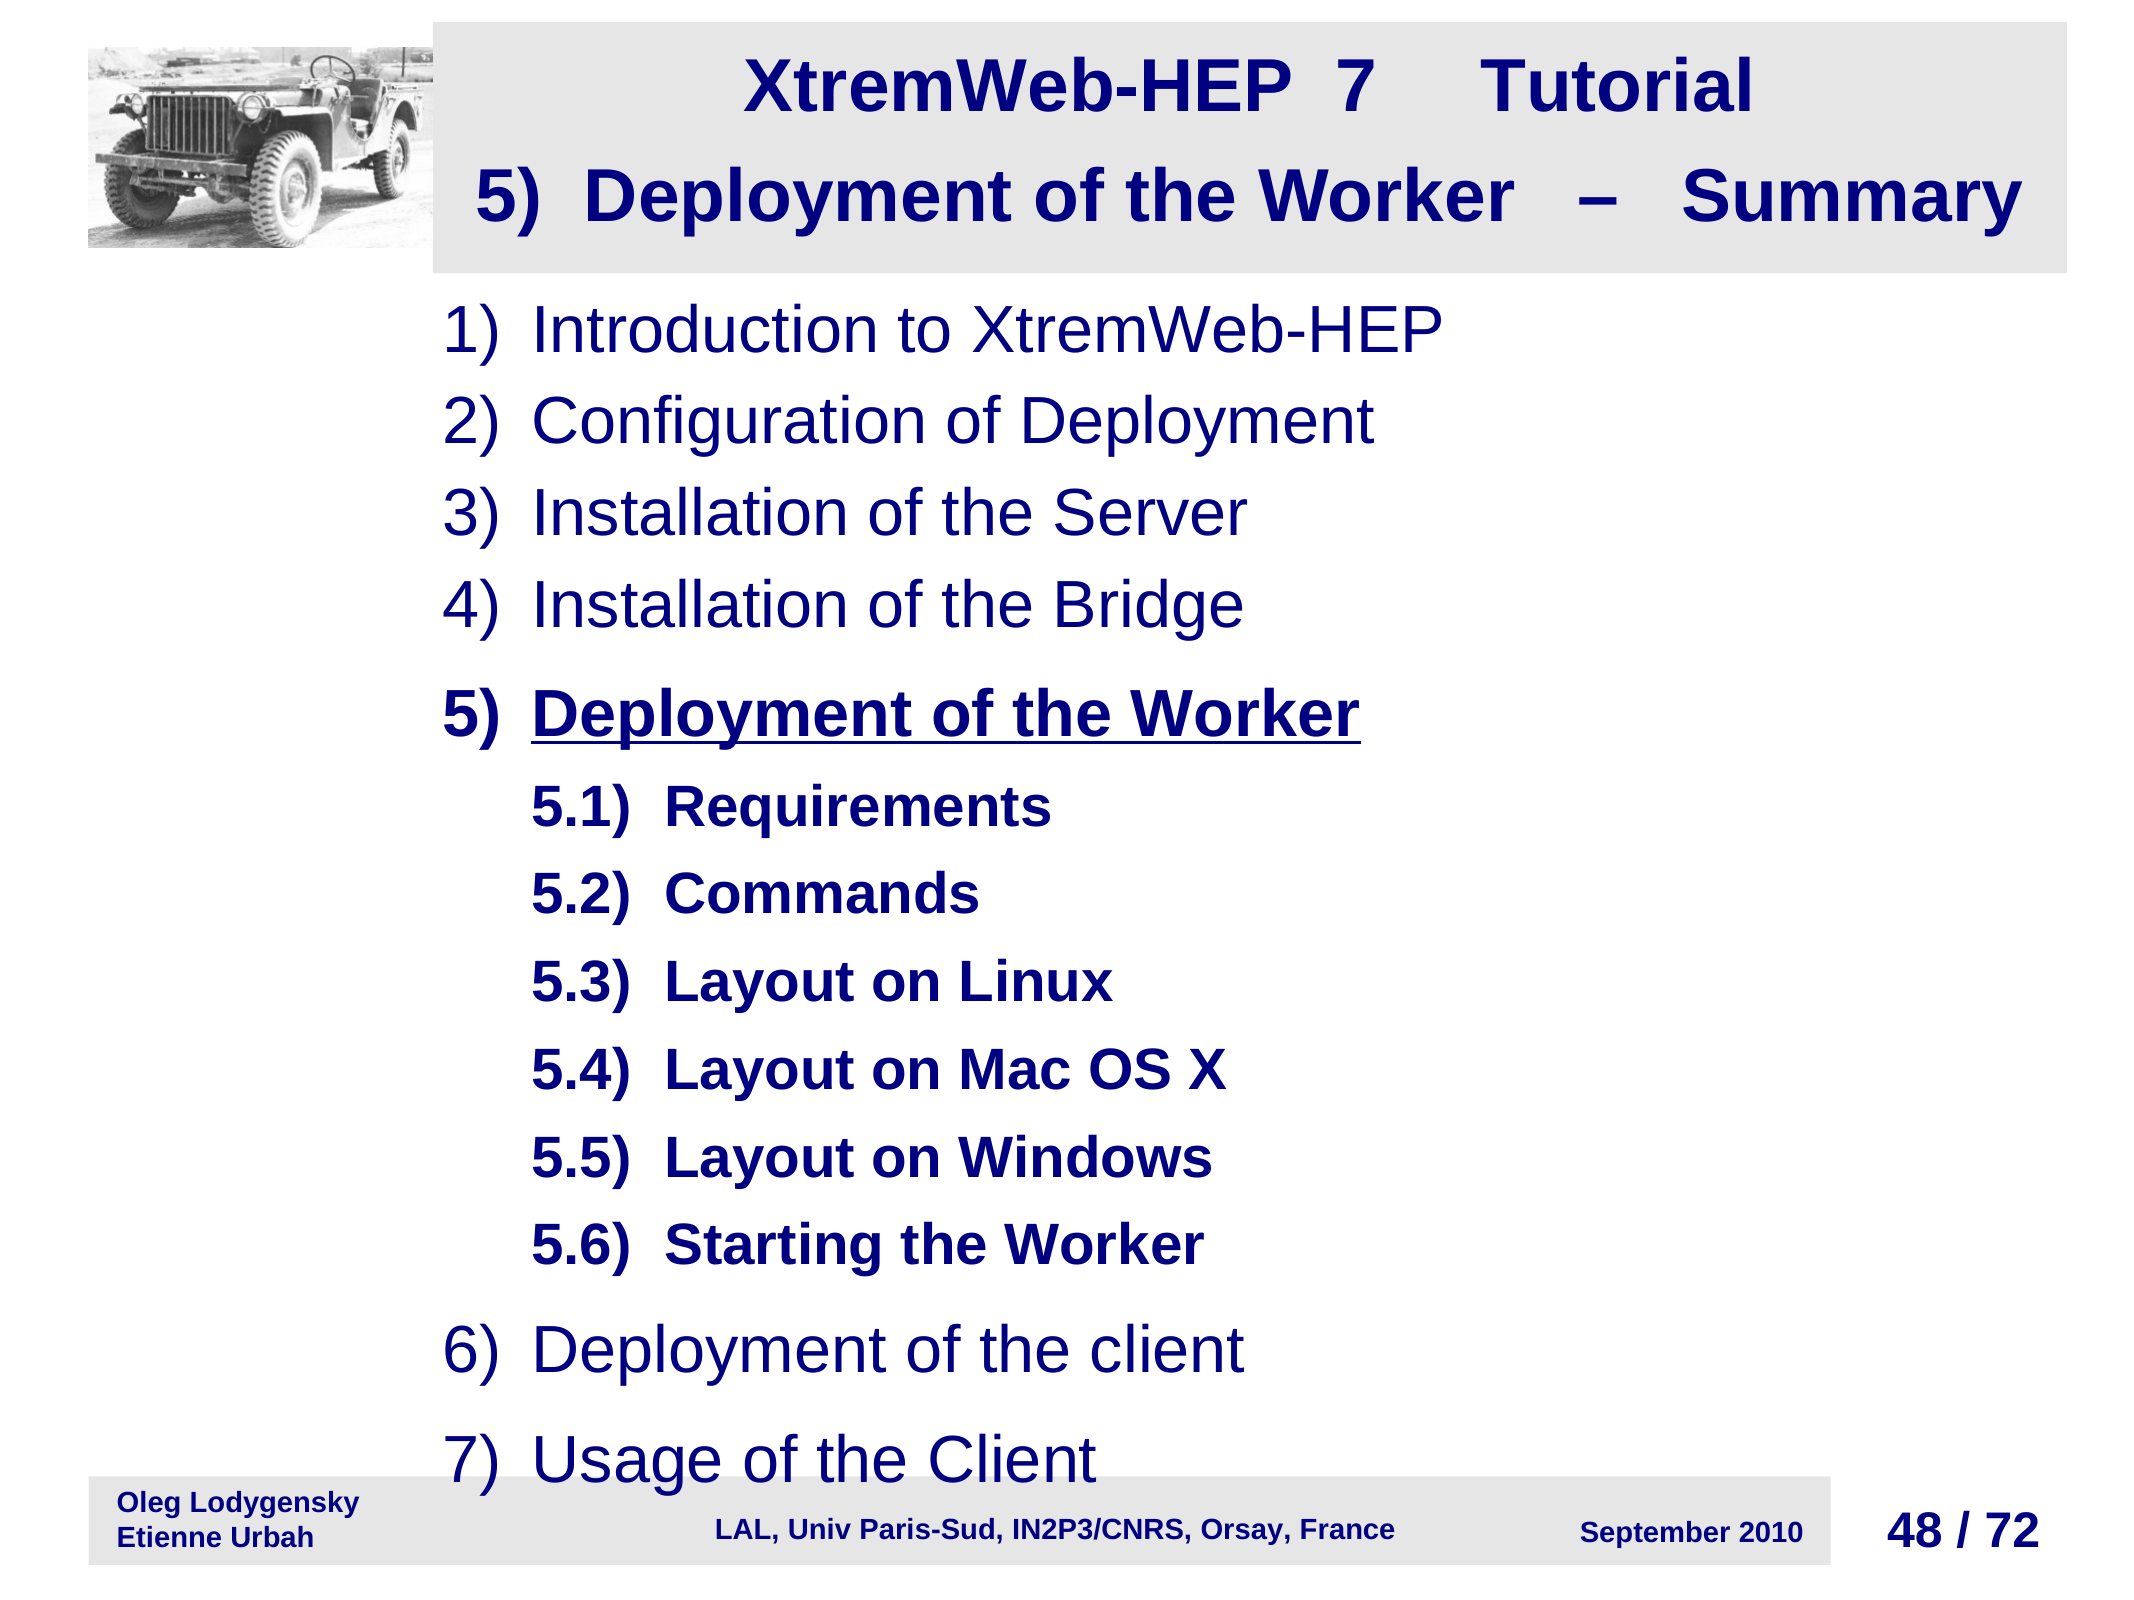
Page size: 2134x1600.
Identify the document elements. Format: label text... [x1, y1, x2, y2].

title 5) Deployment of the Worker – Summary [442, 118, 2067, 266]
text_box Introduction to XtremWeb-HEP Configuration of Deployment Installation of the Server Installation of the Bridge Deployment of the Worker Requirements Commands Layout on Linux Layout on Mac OS X Layout on Windows Starting the Worker Deployment of the client Usage of the Client [442, 285, 1920, 1388]
picture [88, 47, 433, 248]
